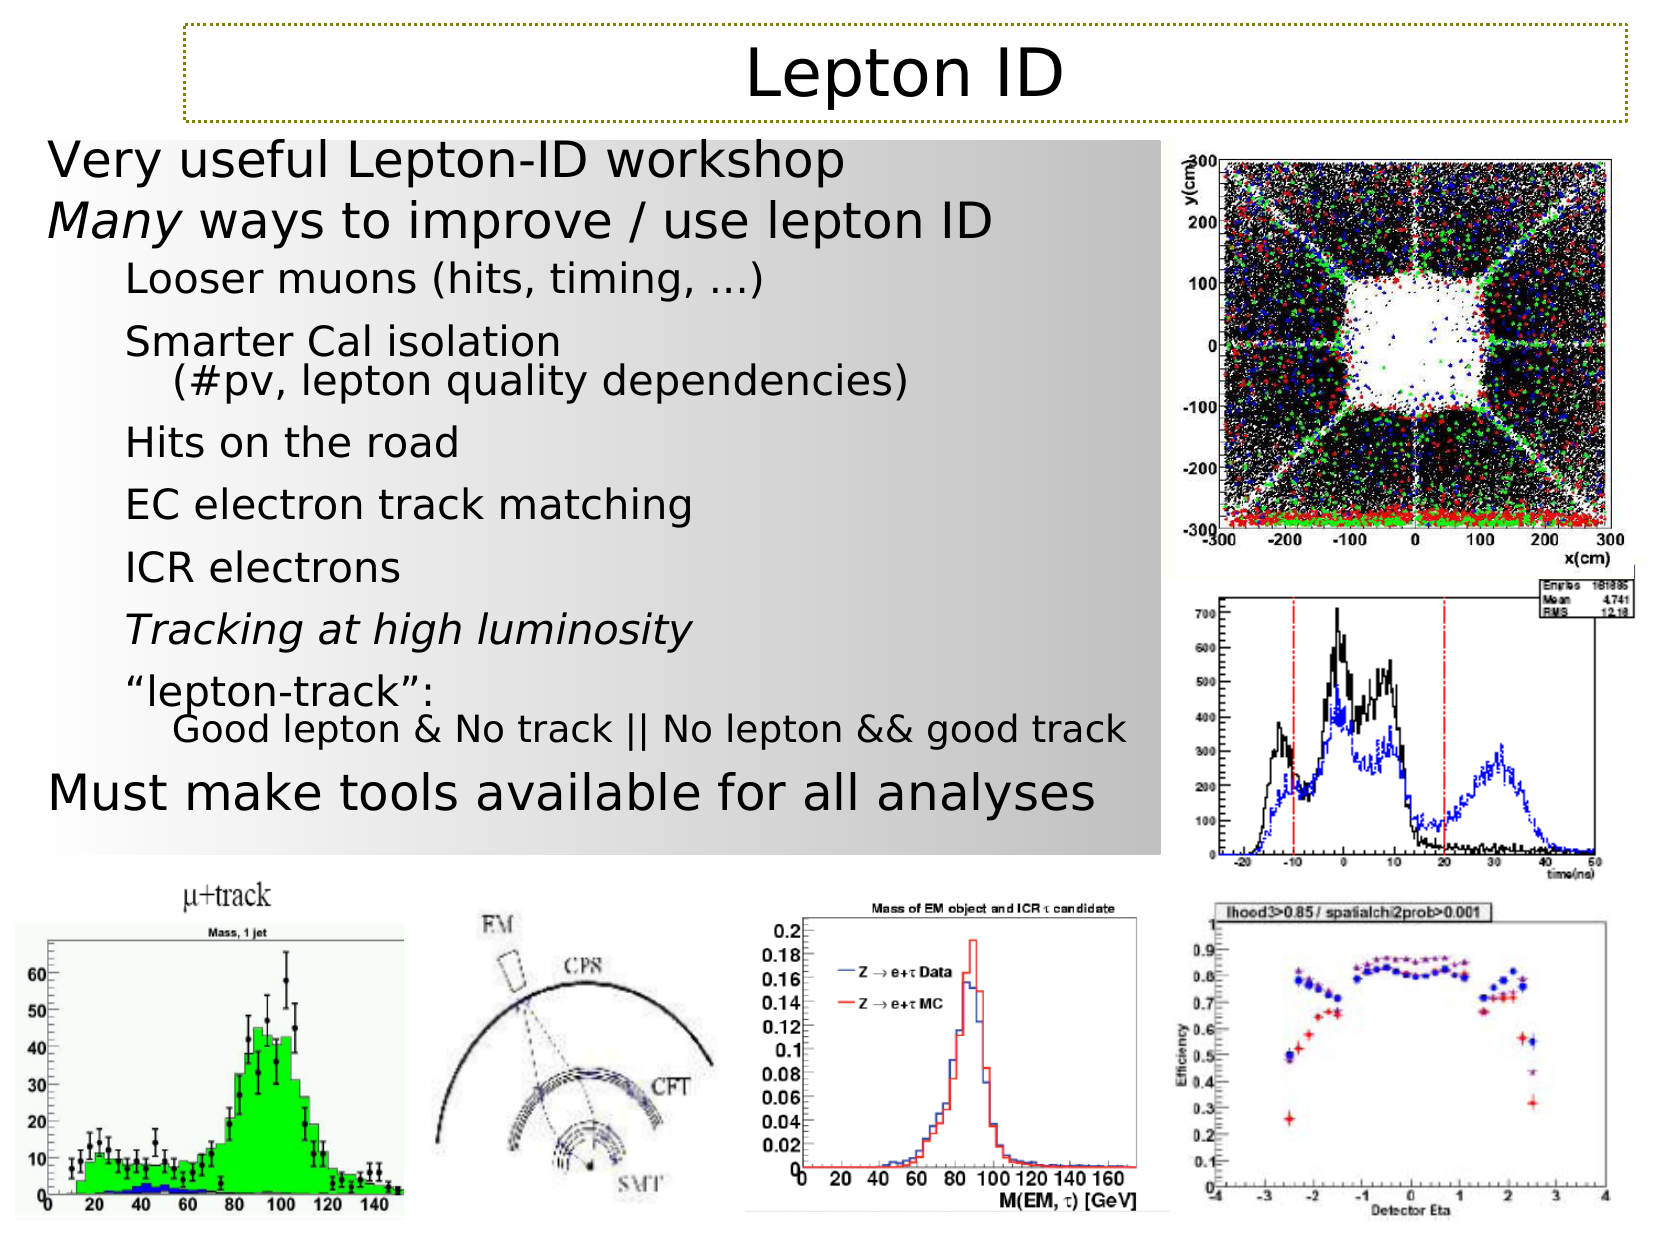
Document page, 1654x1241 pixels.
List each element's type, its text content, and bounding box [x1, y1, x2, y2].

picture [15, 871, 1611, 1234]
list Very useful Lepton-ID workshop Many ways to improve / use lepton ID Looser muons (hits, timing, ...) Smarter Cal isolation (#pv, lepton quality dependencies) Hits on the road EC electron track matching ICR electrons Tracking at high luminosity “lepton-track”: Good lepton & No track || No lepton && good track Must make tools available for all analyses [30, 140, 1161, 855]
title Lepton ID [184, 24, 1627, 122]
picture [1166, 135, 1644, 888]
